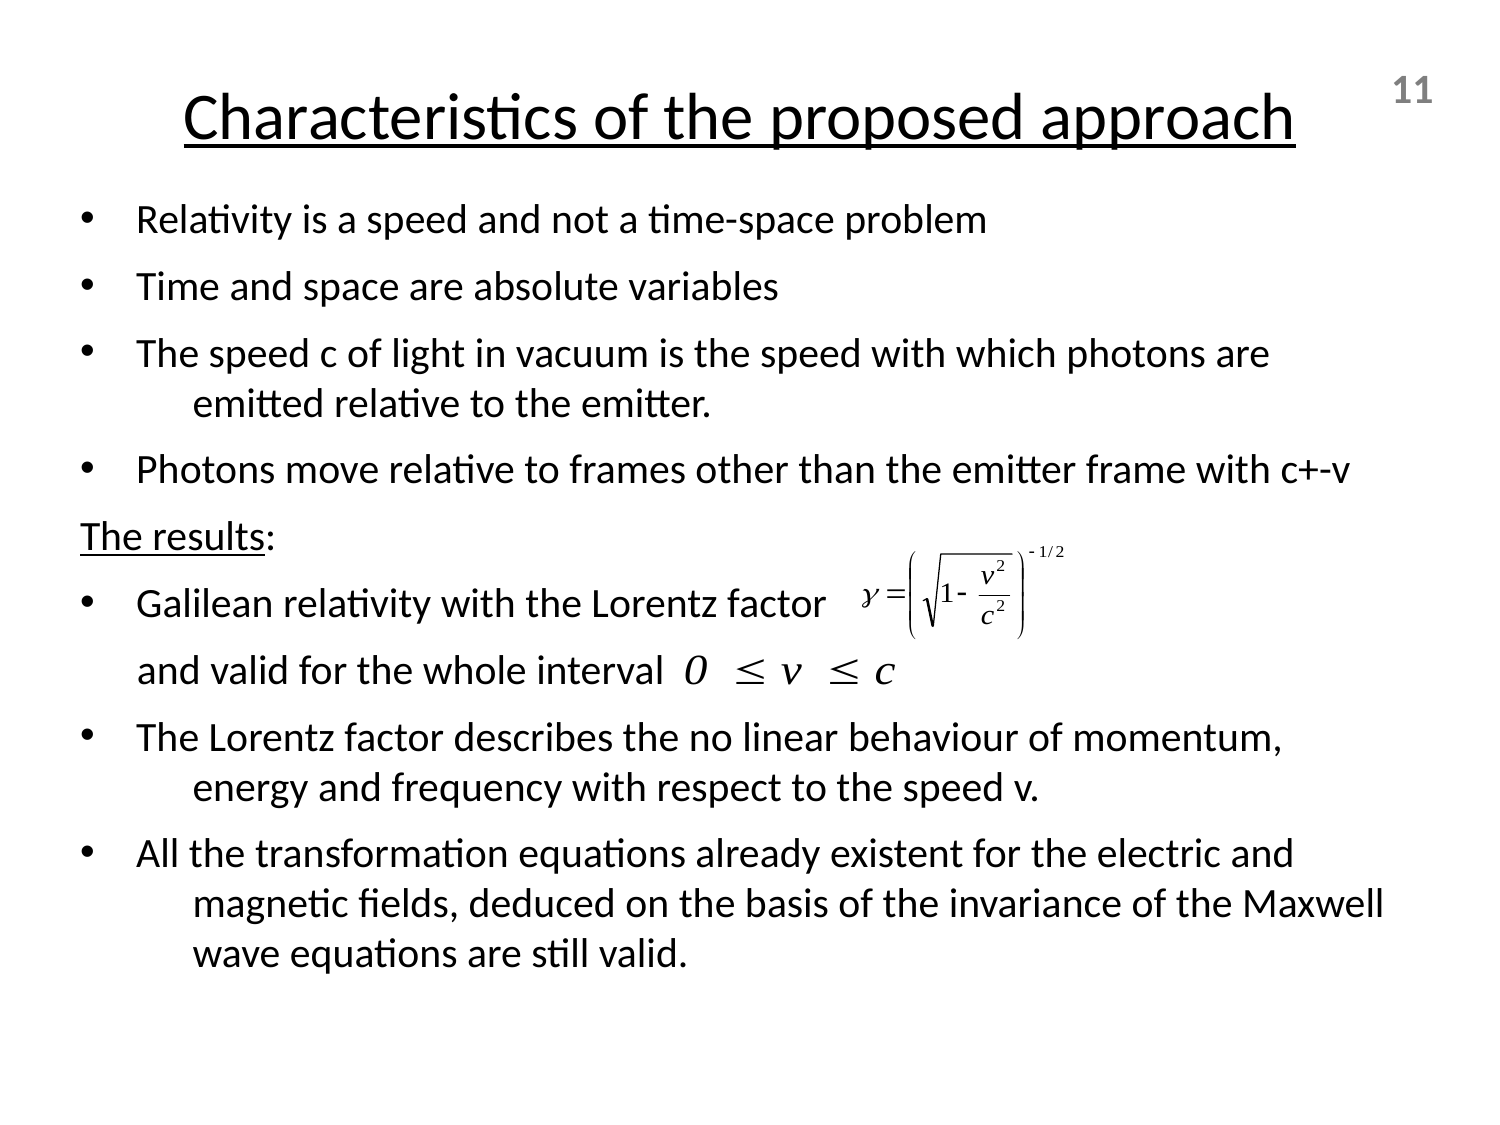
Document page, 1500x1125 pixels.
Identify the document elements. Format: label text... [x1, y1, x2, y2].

list Relativity is a speed and not a time-space problem Time and space are absolute variables The speed c of light in vacuum is the speed with which photons are emitted relative to the emitter. Photons move relative to frames other than the emitter frame with c+-v The results: Galilean relativity with the Lorentz factor and valid for the whole interval The Lorentz factor describes the no linear behaviour of momentum, energy and frequency with respect to the speed v. All the transformation equations already existent for the electric and magnetic fields, deduced on the basis of the invariance of the Maxwell wave equations are still valid. [64, 184, 1415, 1000]
chart [679, 538, 1069, 696]
text_box 11 [1376, 54, 1449, 121]
title Characteristics of the proposed approach [64, 19, 1415, 184]
